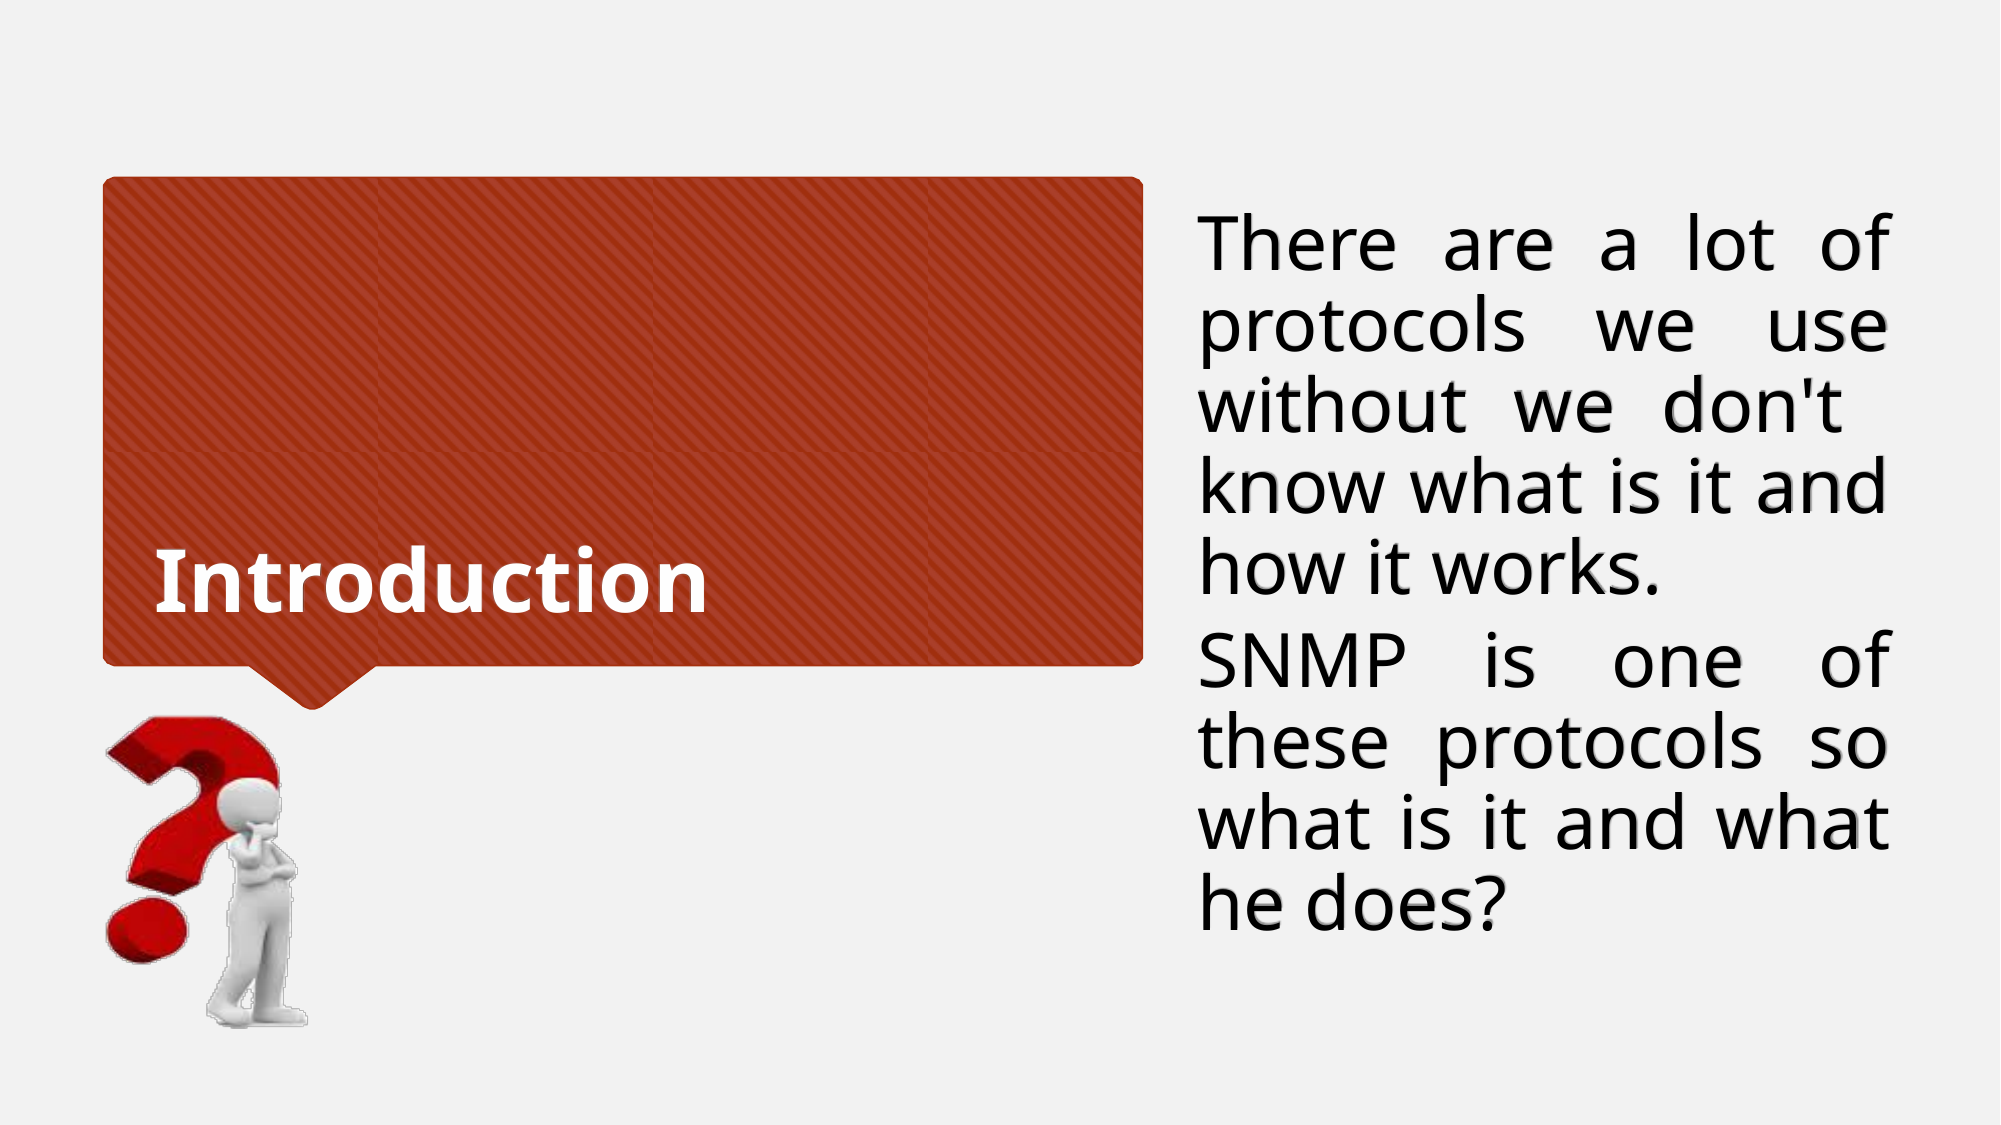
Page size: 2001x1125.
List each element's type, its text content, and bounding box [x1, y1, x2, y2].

picture [0, 678, 451, 1079]
title Introduction [139, 203, 1107, 638]
list There are a lot of protocols we use without we don't know what is it and how it works. SNMP is one of these protocols so what is it and what he does? [1182, 159, 1906, 994]
